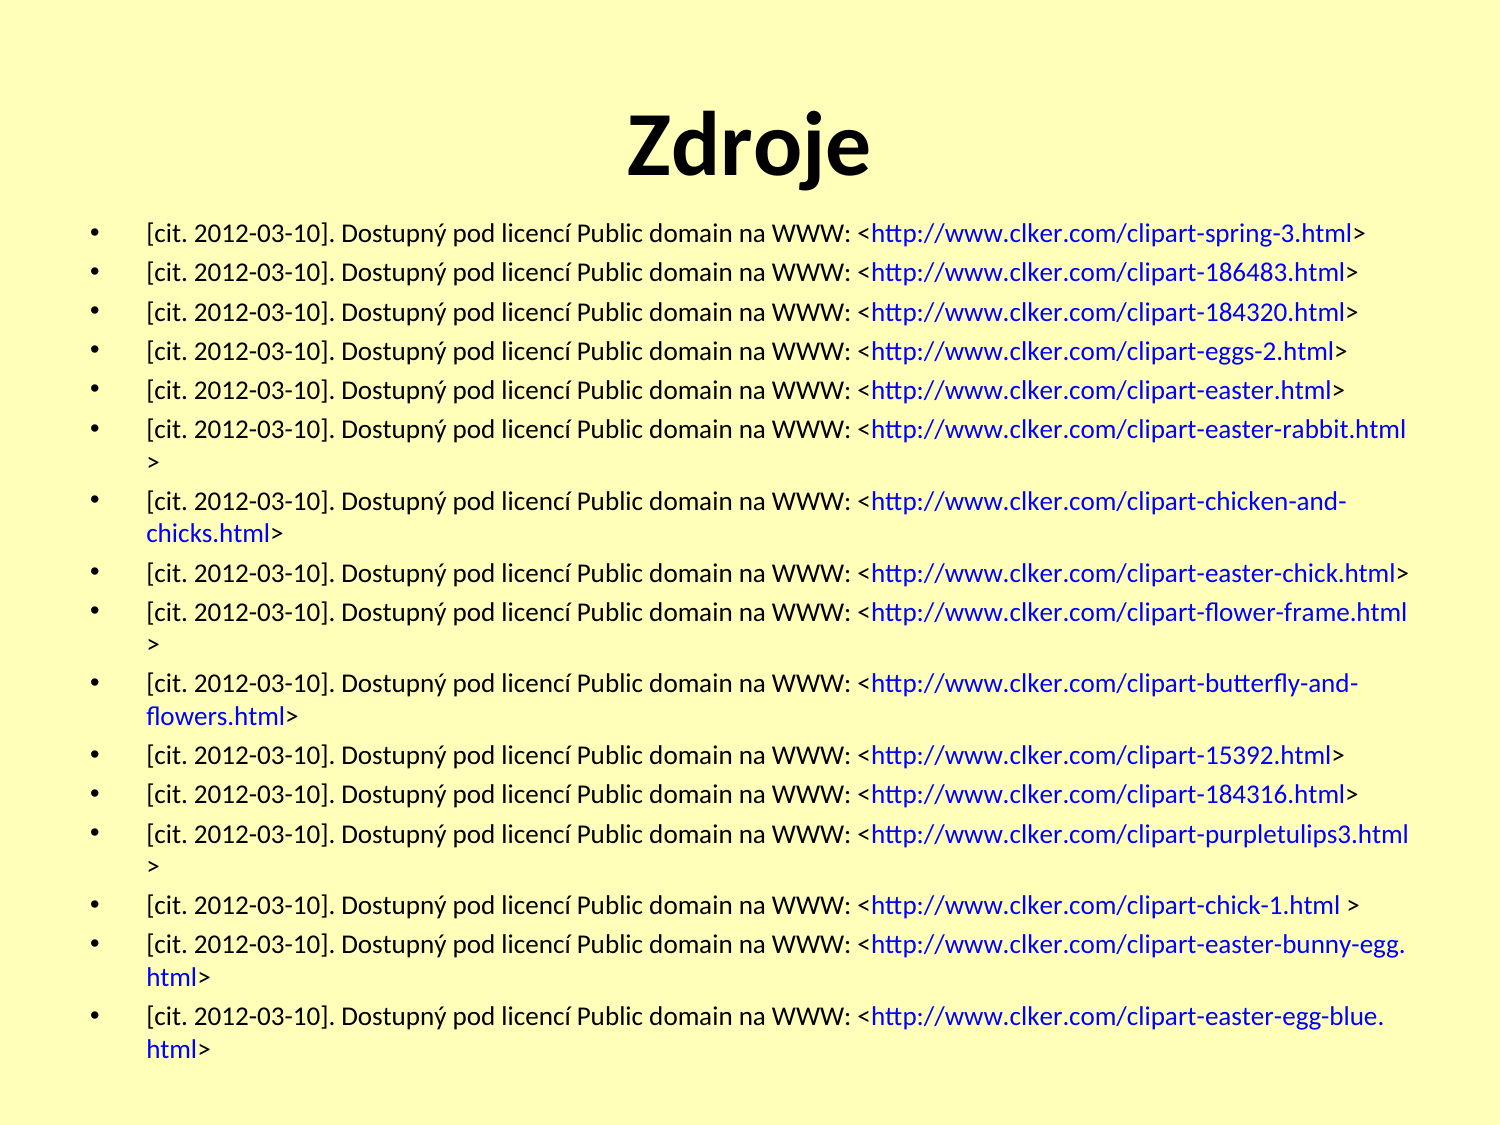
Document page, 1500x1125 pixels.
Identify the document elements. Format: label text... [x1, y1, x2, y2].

title Zdroje [75, 45, 1426, 207]
list [cit. 2012-03-10]. Dostupný pod licencí Public domain na WWW: <http://www.clker.com/clipart-spring-3.html> [cit. 2012-03-10]. Dostupný pod licencí Public domain na WWW: <http://www.clker.com/clipart-186483.html> [cit. 2012-03-10]. Dostupný pod licencí Public domain na WWW: <http://www.clker.com/clipart-184320.html> [cit. 2012-03-10]. Dostupný pod licencí Public domain na WWW: <http://www.clker.com/clipart-eggs-2.html> [cit. 2012-03-10]. Dostupný pod licencí Public domain na WWW: <http://www.clker.com/clipart-easter.html> [cit. 2012-03-10]. Dostupný pod licencí Public domain na WWW: <http://www.clker.com/clipart-easter-rabbit.html> [cit. 2012-03-10]. Dostupný pod licencí Public domain na WWW: <http://www.clker.com/clipart-chicken-and-chicks.html> [cit. 2012-03-10]. Dostupný pod licencí Public domain na WWW: <http://www.clker.com/clipart-easter-chick.html> [cit. 2012-03-10]. Dostupný pod licencí Public domain na WWW: <http://www.clker.com/clipart-flower-frame.html> [cit. 2012-03-10]. Dostupný pod licencí Public domain na WWW: <http://www.clker.com/clipart-butterfly-and-flowers.html> [cit. 2012-03-10]. Dostupný pod licencí Public domain na WWW: <http://www.clker.com/clipart-15392.html> [cit. 2012-03-10]. Dostupný pod licencí Public domain na WWW: <http://www.clker.com/clipart-184316.html> [cit. 2012-03-10]. Dostupný pod licencí Public domain na WWW: <http://www.clker.com/clipart-purpletulips3.html> [cit. 2012-03-10]. Dostupný pod licencí Public domain na WWW: <http://www.clker.com/clipart-chick-1.html > [cit. 2012-03-10]. Dostupný pod licencí Public domain na WWW: <http://www.clker.com/clipart-easter-bunny-egg.html> [cit. 2012-03-10]. Dostupný pod licencí Public domain na WWW: <http://www.clker.com/clipart-easter-egg-blue.html> [75, 207, 1426, 1125]
